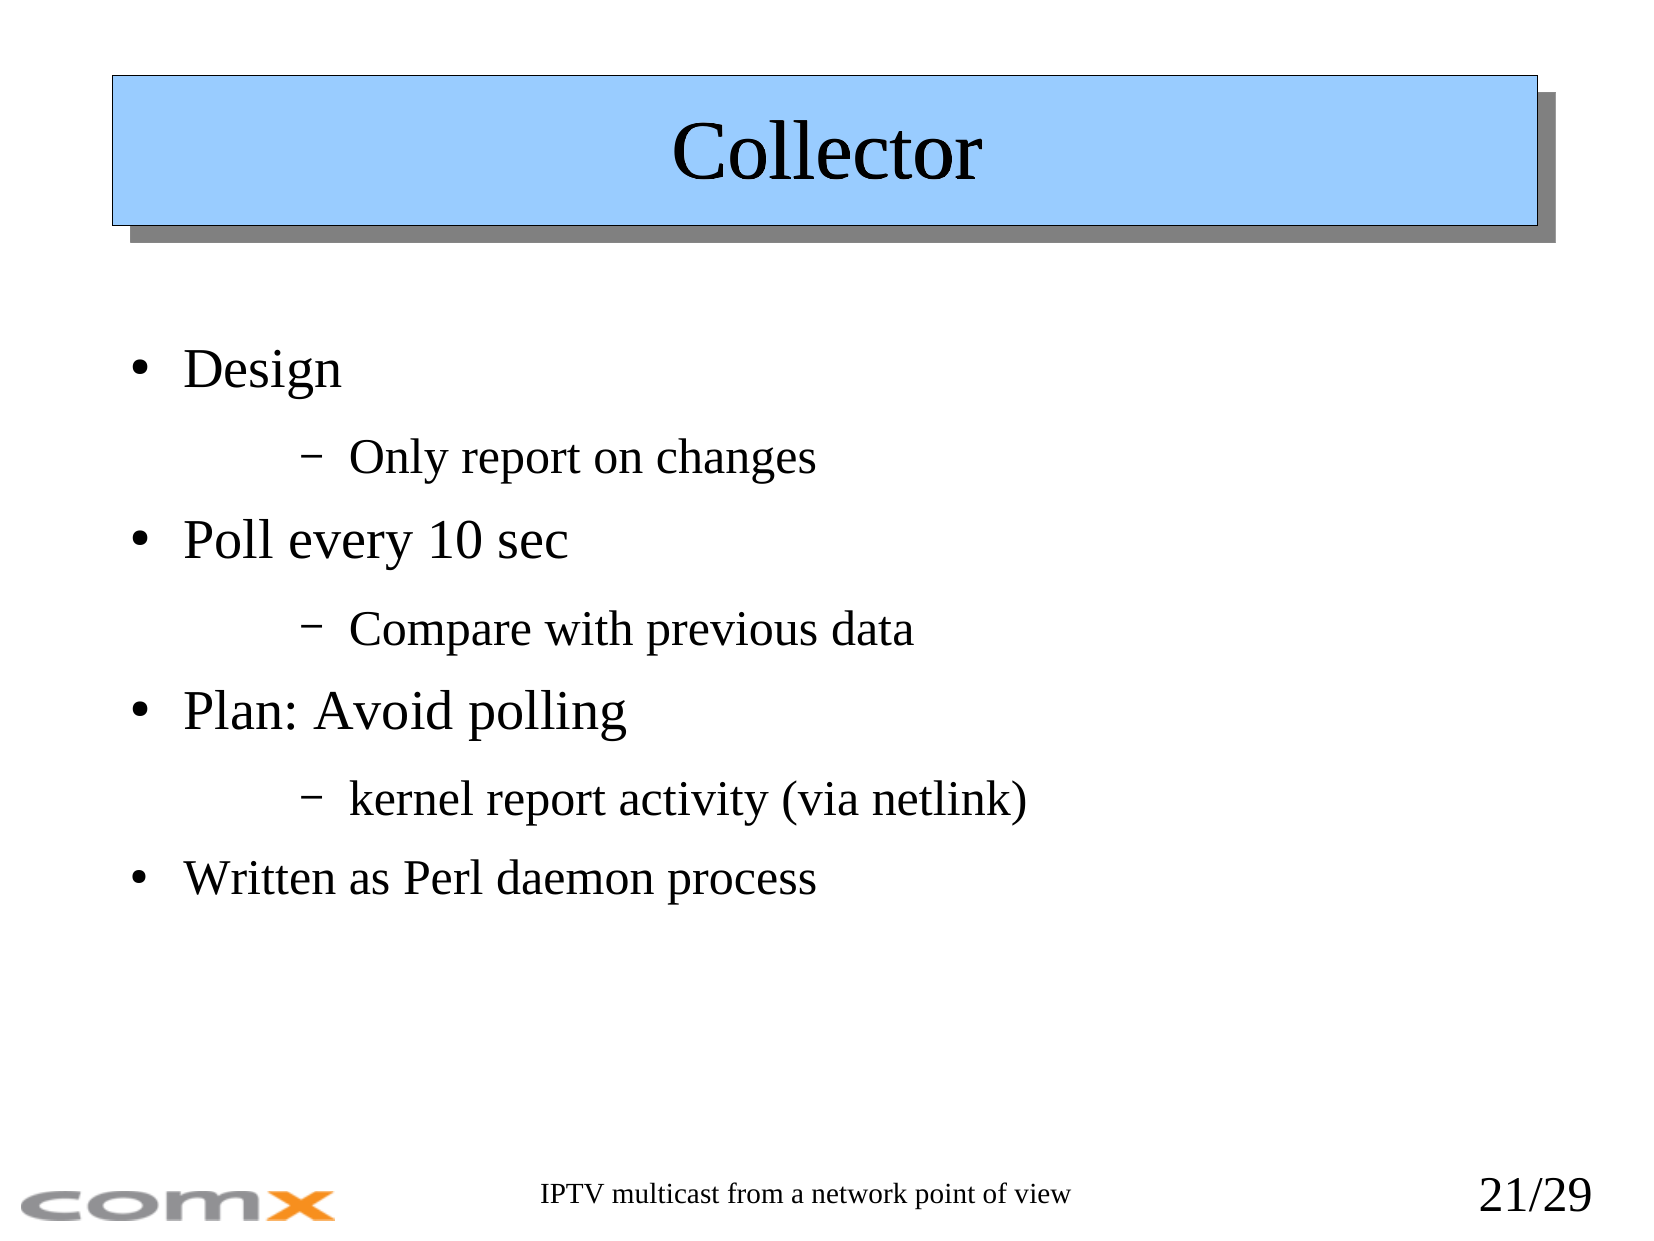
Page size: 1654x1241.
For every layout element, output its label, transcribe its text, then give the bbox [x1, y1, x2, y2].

picture [21, 1191, 335, 1221]
title Collector [116, 90, 1538, 211]
list Design Only report on changes Poll every 10 sec Compare with previous data Plan: Avoid polling kernel report activity (via netlink) Written as Perl daemon process [112, 337, 1538, 1096]
